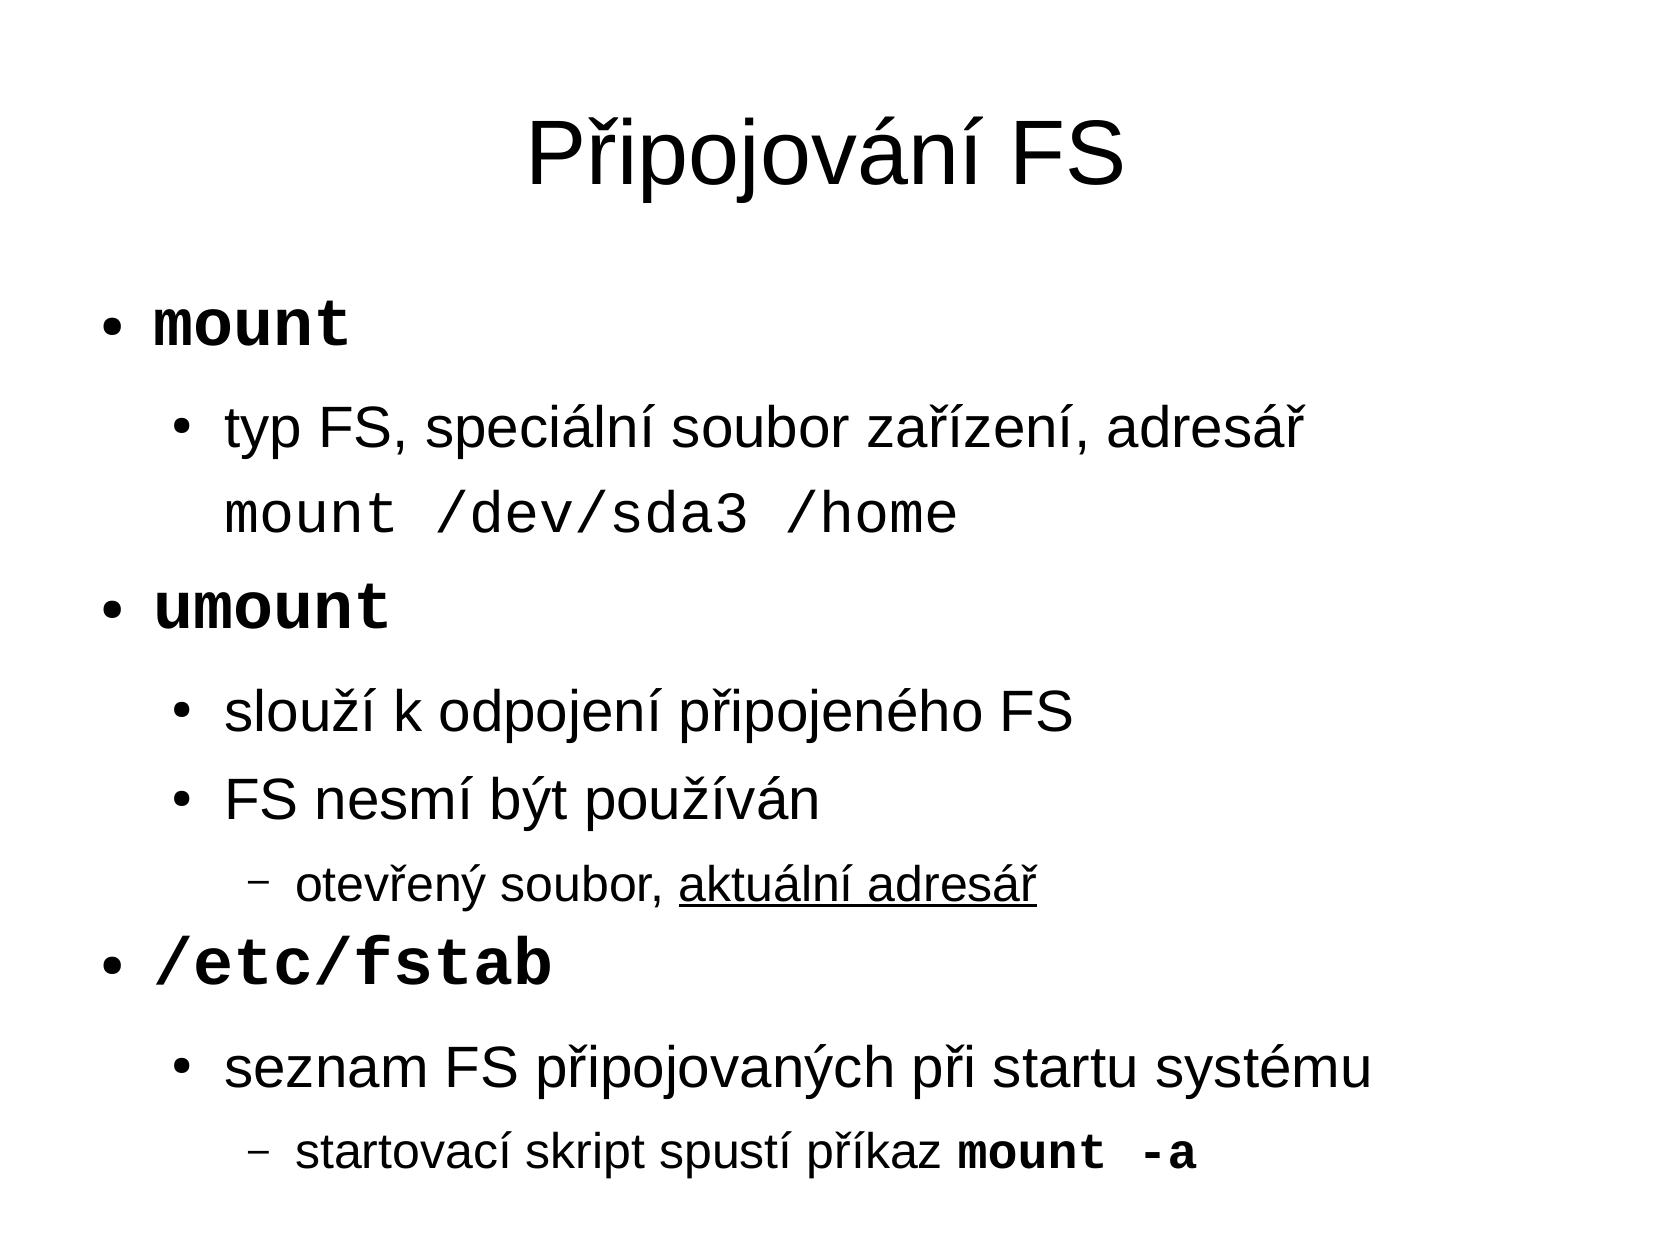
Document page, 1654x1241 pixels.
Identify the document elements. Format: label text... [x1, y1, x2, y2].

list mount typ FS, speciální soubor zařízení, adresář mount /dev/sda3 /home umount slouží k odpojení připojeného FS FS nesmí být používán otevřený soubor, aktuální adresář /etc/fstab seznam FS připojovaných při startu systému startovací skript spustí příkaz mount -a [82, 290, 1571, 1184]
title Připojování FS [82, 56, 1571, 250]
